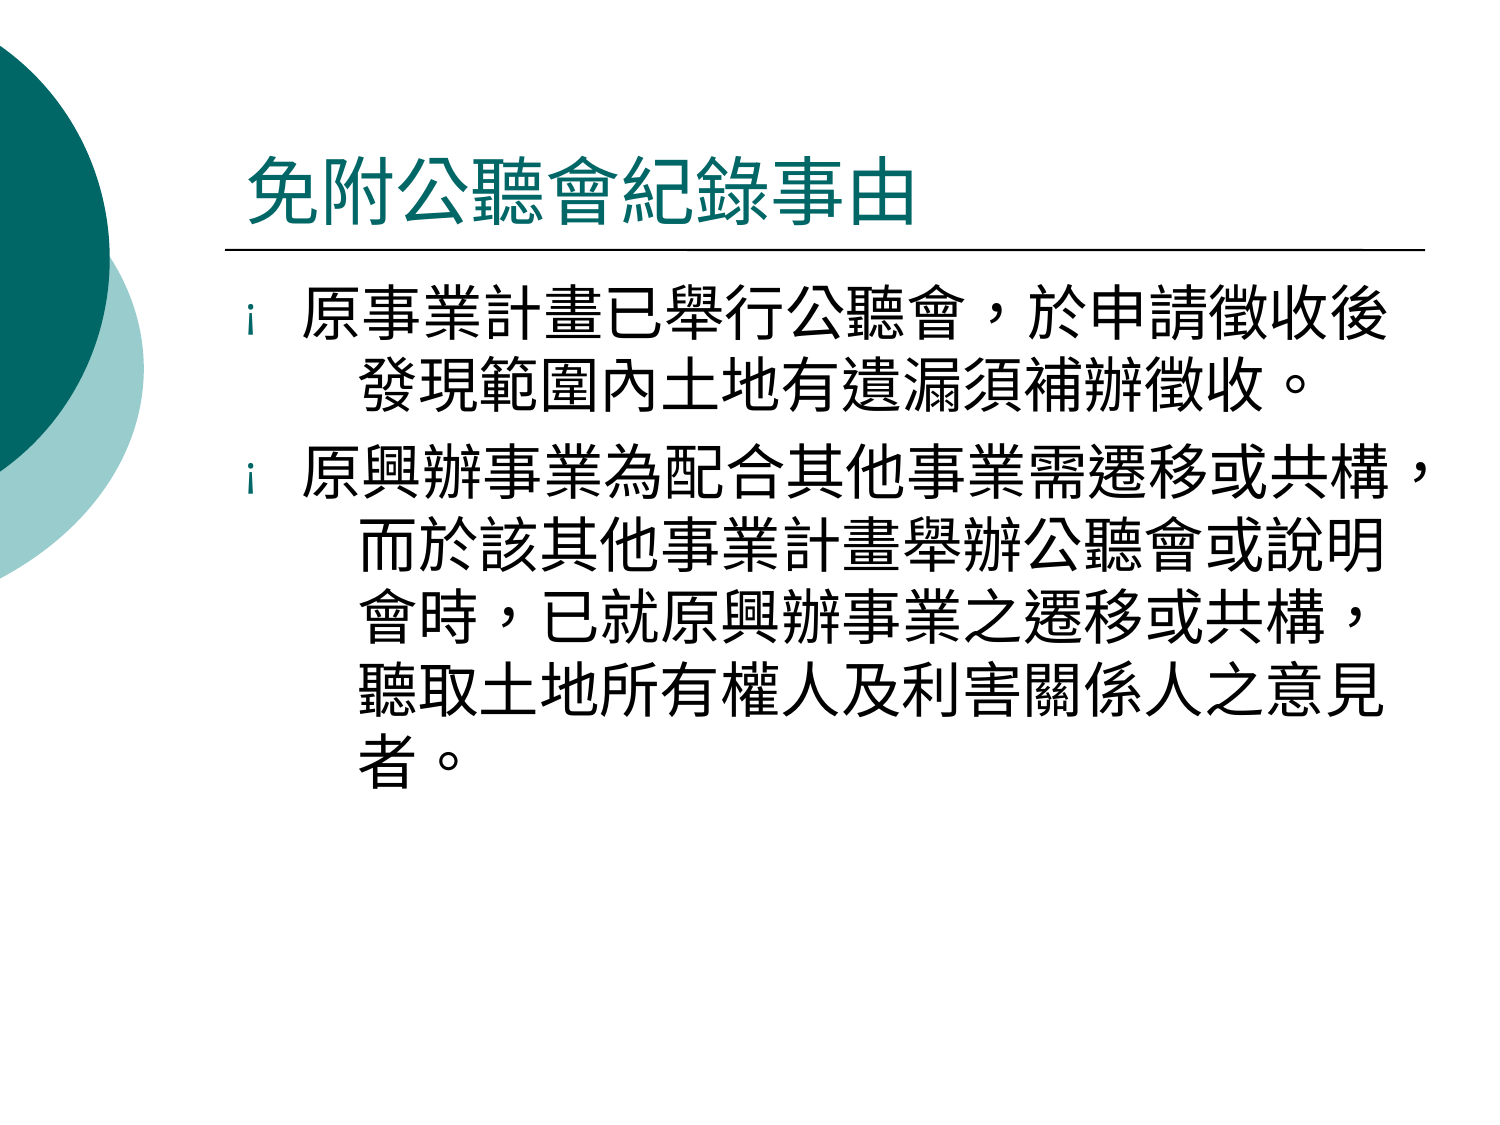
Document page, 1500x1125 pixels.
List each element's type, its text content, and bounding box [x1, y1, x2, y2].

list 原事業計畫已舉行公聽會，於申請徵收後發現範圍內土地有遺漏須補辦徵收。 原興辦事業為配合其他事業需遷移或共構，而於該其他事業計畫舉辦公聽會或說明會時，已就原興辦事業之遷移或共構，聽取土地所有權人及利害關係人之意見者。 [230, 267, 1412, 1006]
text_box 免附公聽會紀錄事由 [230, 137, 1348, 241]
